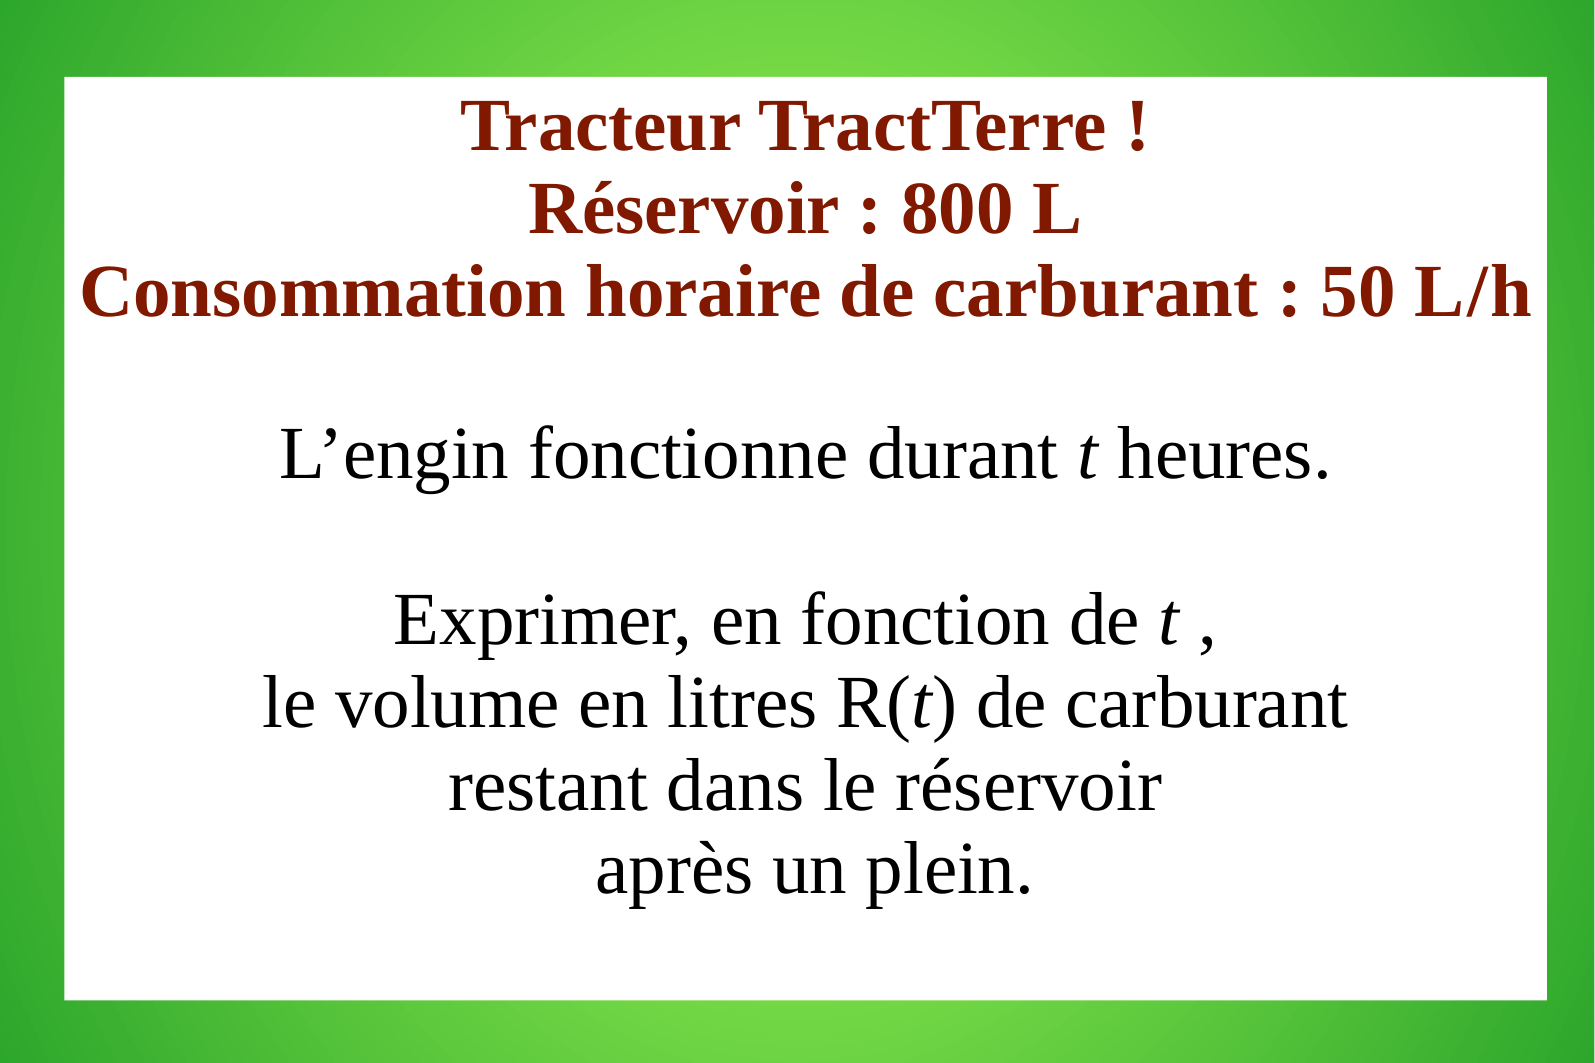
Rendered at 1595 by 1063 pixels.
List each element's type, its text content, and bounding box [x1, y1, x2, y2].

text_box Tracteur TractTerre ! Réservoir : 800 L Consommation horaire de carburant : 50 L / h L’engin fonctionne durant t heures. Exprimer, en fonction de t , le volume en litres R(t) de carburant restant dans le réservoir après un plein. [64, 76, 1543, 1001]
picture [0, 0, 1595, 1063]
